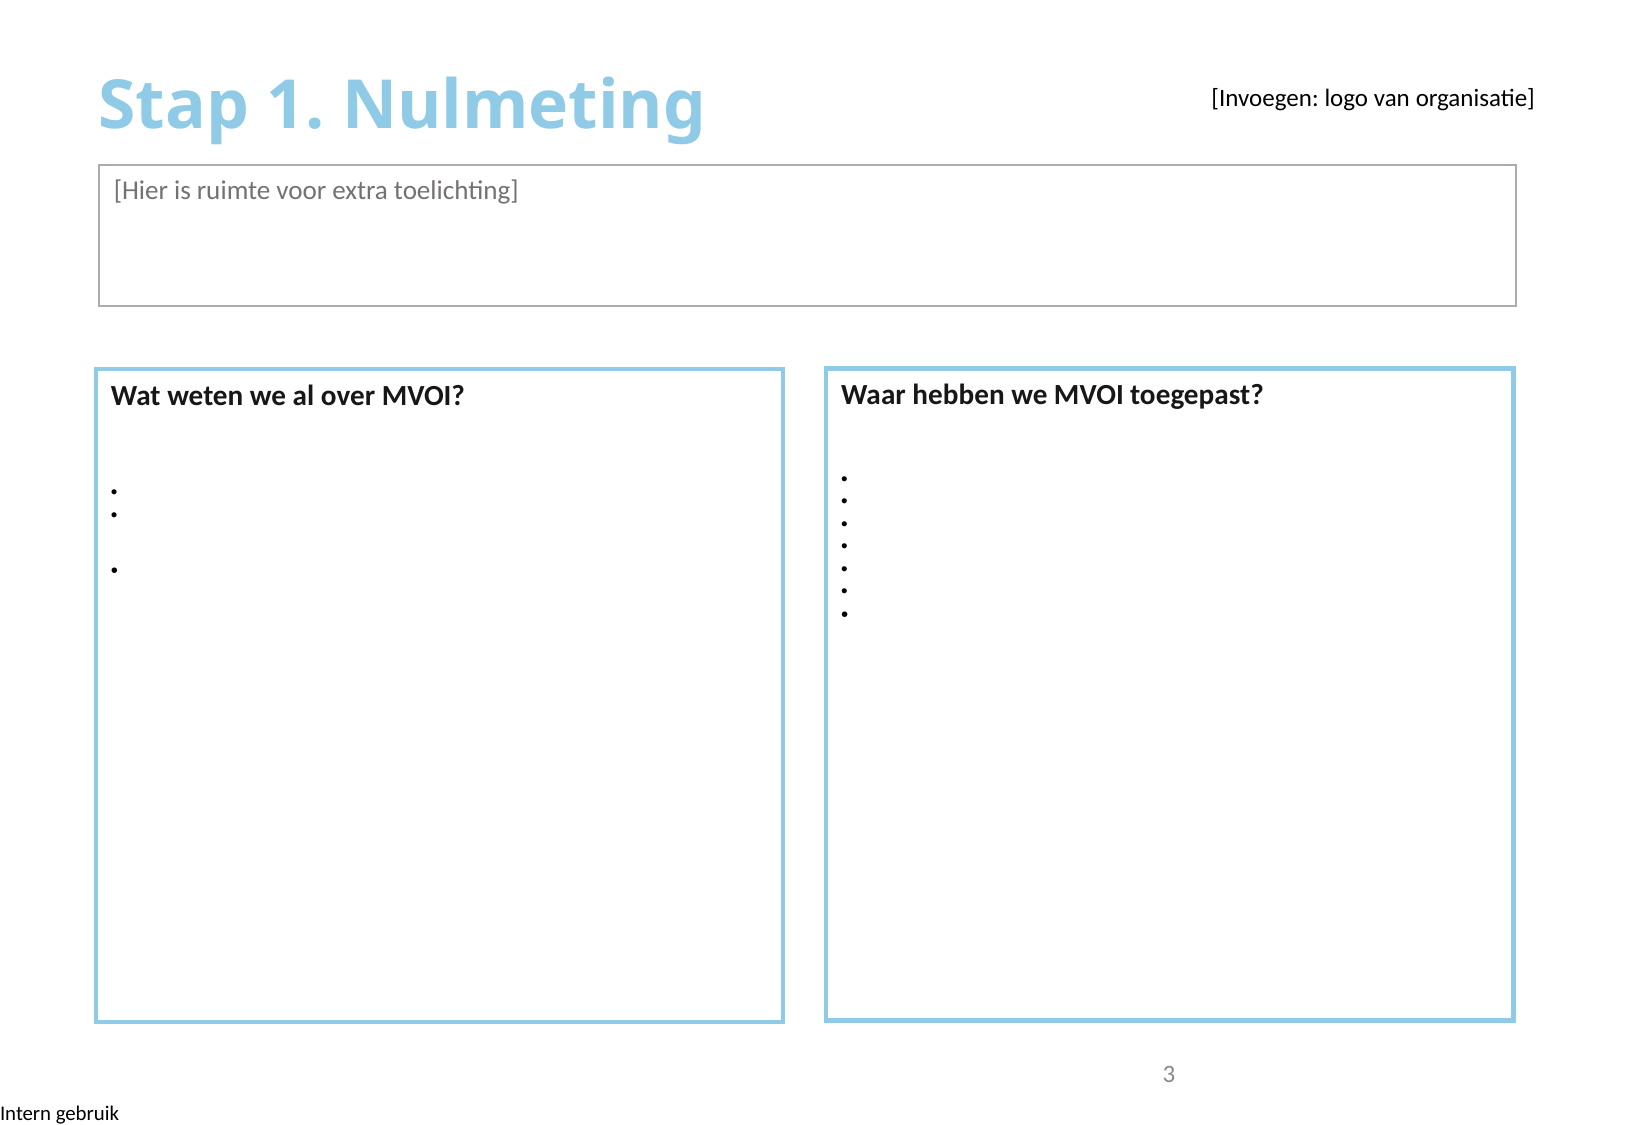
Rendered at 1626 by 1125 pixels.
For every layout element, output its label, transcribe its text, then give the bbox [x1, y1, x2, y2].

text_box Wat weten we al over MVOI? [96, 369, 783, 1022]
text_box Stap 1. Nulmeting [86, 0, 1600, 150]
text_box 3 [1147, 1042, 1514, 1103]
text_box Waar hebben we MVOI toegepast? [826, 368, 1513, 1020]
text_box [Invoegen: logo van organisatie] [1191, 44, 1556, 150]
text_box [Hier is ruimte voor extra toelichting] [99, 165, 1516, 306]
